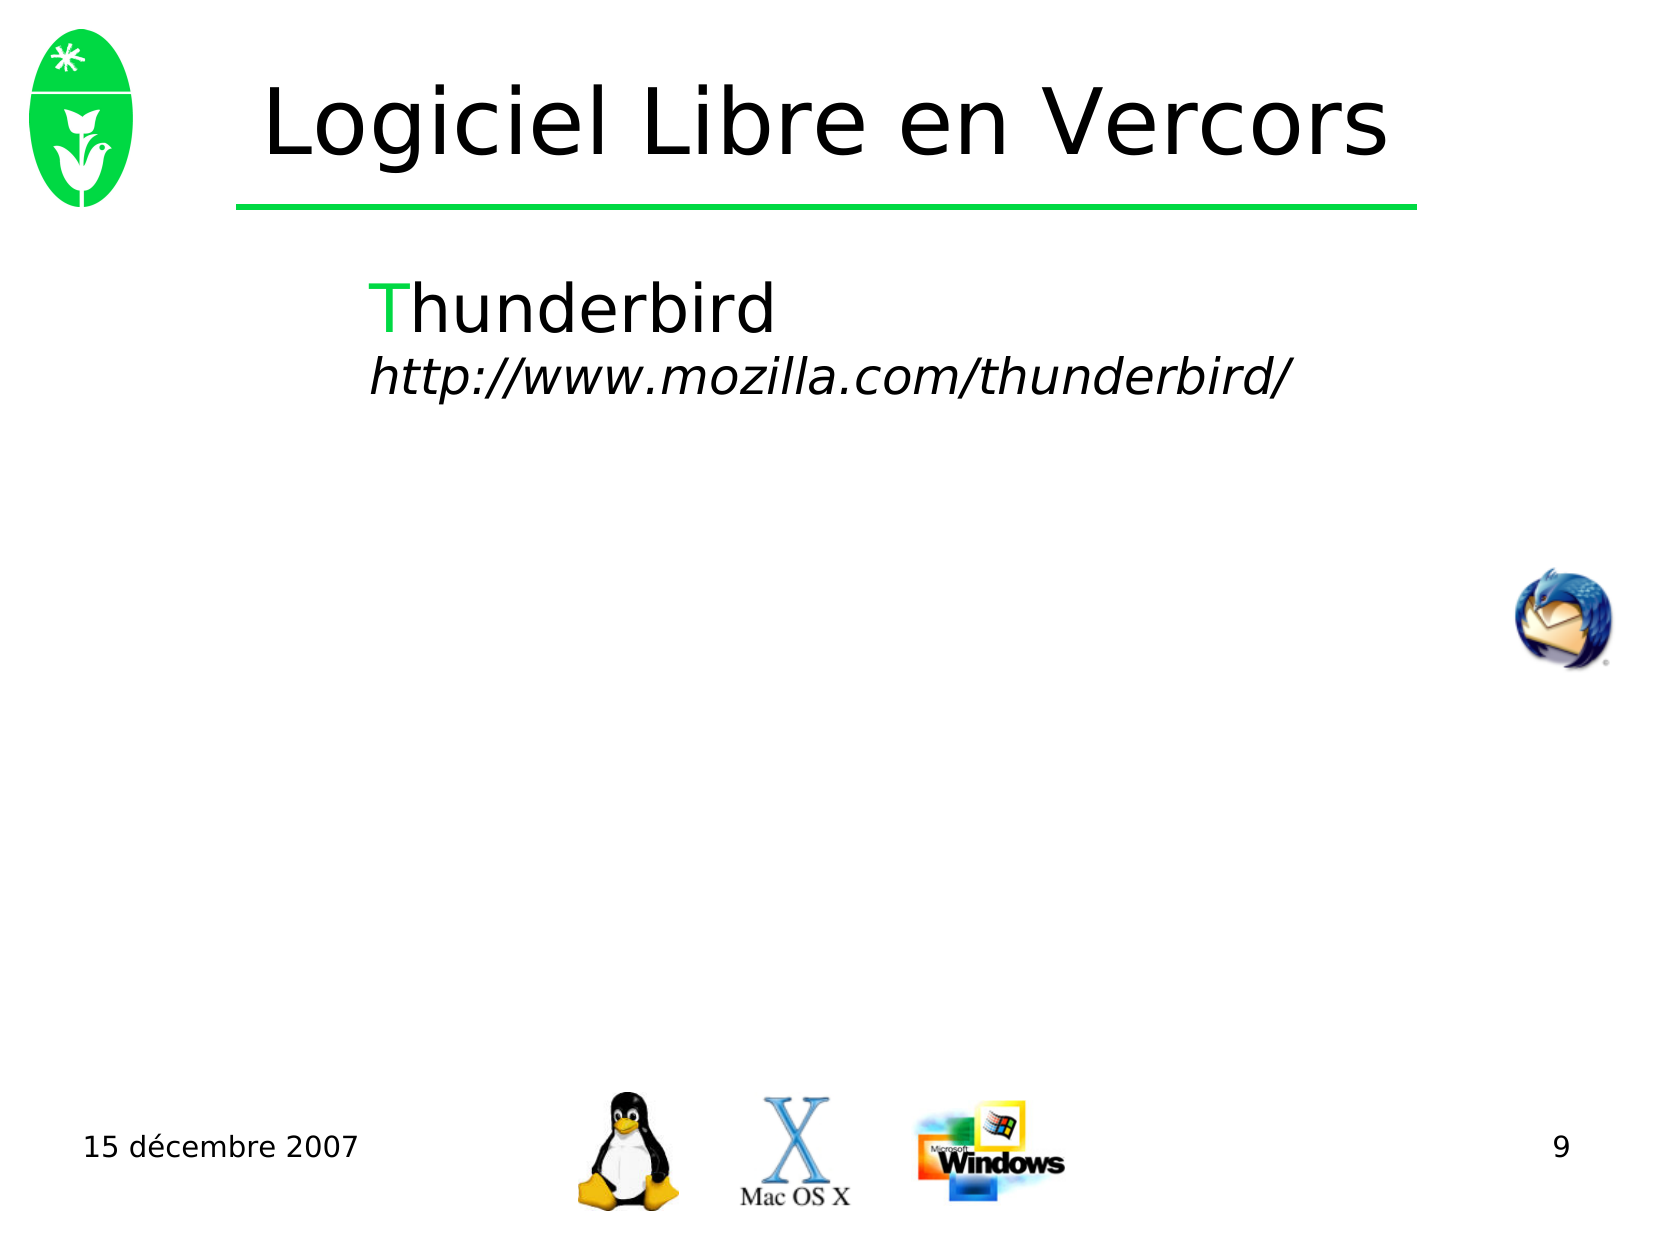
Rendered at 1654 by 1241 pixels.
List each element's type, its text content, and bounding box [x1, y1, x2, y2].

picture [578, 1092, 679, 1211]
title Logiciel Libre en Vercors [177, 4, 1477, 241]
picture [903, 1092, 1076, 1211]
picture [726, 1092, 866, 1211]
picture [29, 29, 133, 207]
picture [1505, 560, 1625, 680]
text_box Thunderbird http://www.mozilla.com/thunderbird/ [354, 262, 1307, 414]
